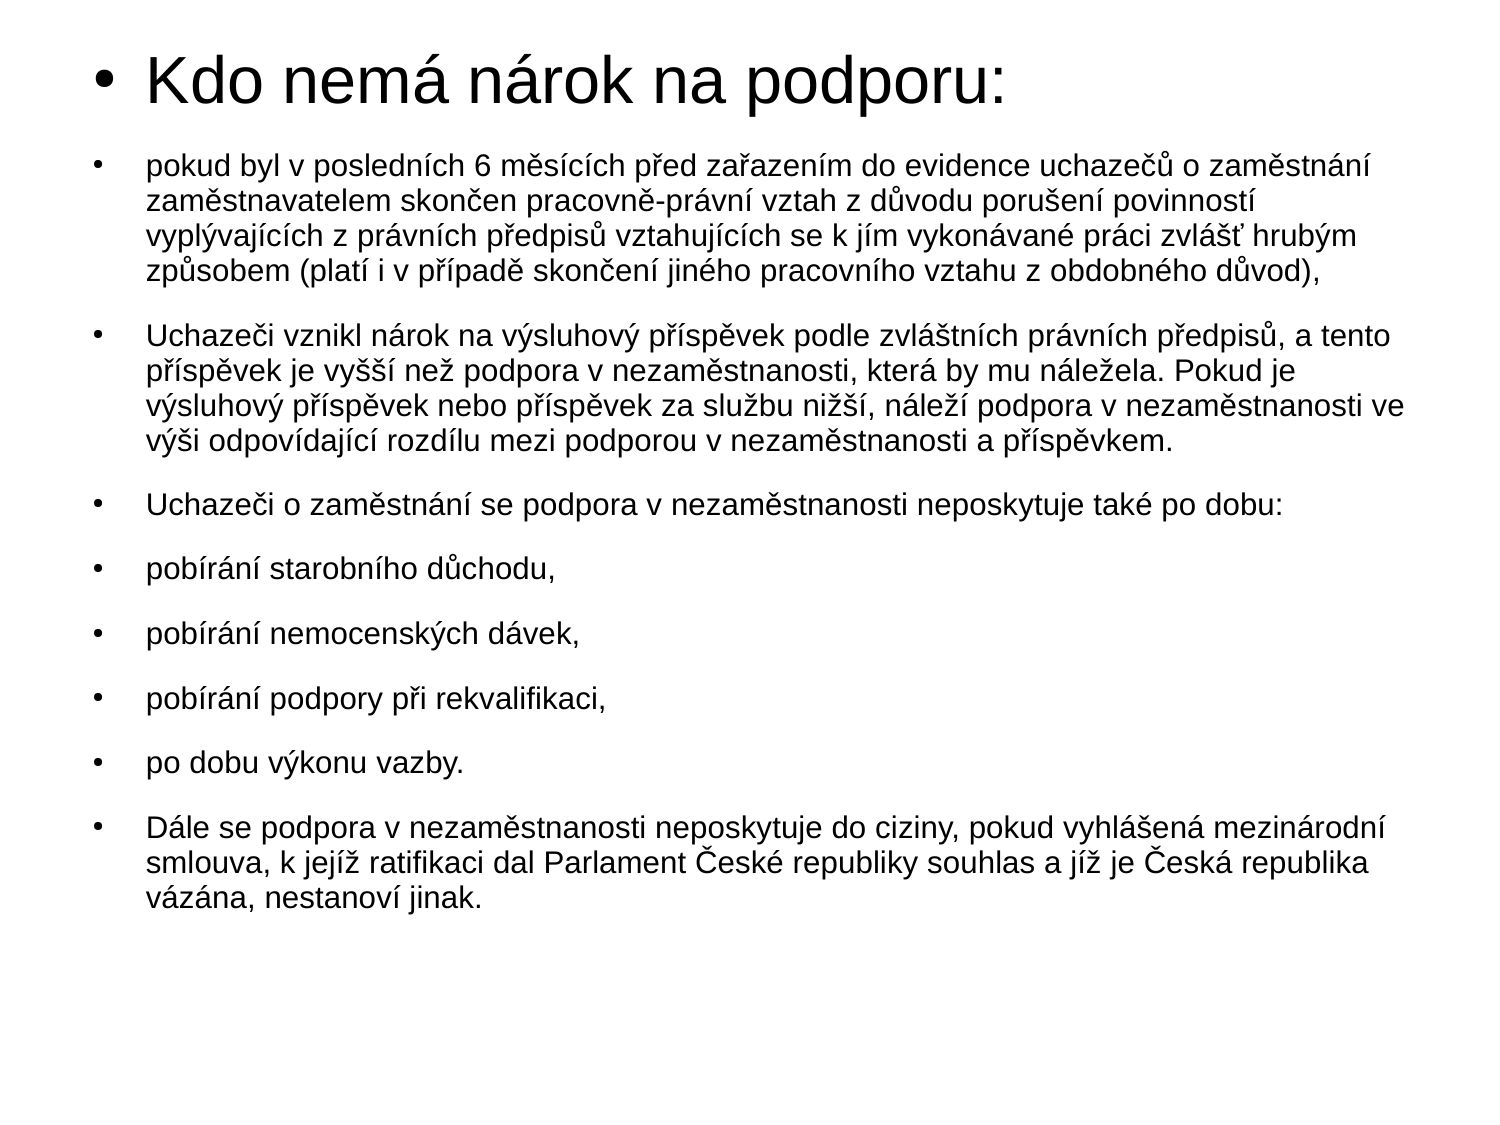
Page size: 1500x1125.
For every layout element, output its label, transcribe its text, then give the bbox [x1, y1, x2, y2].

list Kdo nemá nárok na podporu: pokud byl v posledních 6 měsících před zařazením do evidence uchazečů o zaměstnání zaměstnavatelem skončen pracovně-právní vztah z důvodu porušení povinností vyplývajících z právních předpisů vztahujících se k jím vykonávané práci zvlášť hrubým způsobem (platí i v případě skončení jiného pracovního vztahu z obdobného důvod), Uchazeči vznikl nárok na výsluhový příspěvek podle zvláštních právních předpisů, a tento příspěvek je vyšší než podpora v nezaměstnanosti, která by mu náležela. Pokud je výsluhový příspěvek nebo příspěvek za službu nižší, náleží podpora v nezaměstnanosti ve výši odpovídající rozdílu mezi podporou v nezaměstnanosti a příspěvkem. Uchazeči o zaměstnání se podpora v nezaměstnanosti neposkytuje také po dobu: pobírání starobního důchodu, pobírání nemocenských dávek, pobírání podpory při rekvalifikaci, po dobu výkonu vazby. Dále se podpora v nezaměstnanosti neposkytuje do ciziny, pokud vyhlášená mezinárodní smlouva, k jejíž ratifikaci dal Parlament České republiky souhlas a jíž je Česká republika vázána, nestanoví jinak. [74, 42, 1425, 1125]
